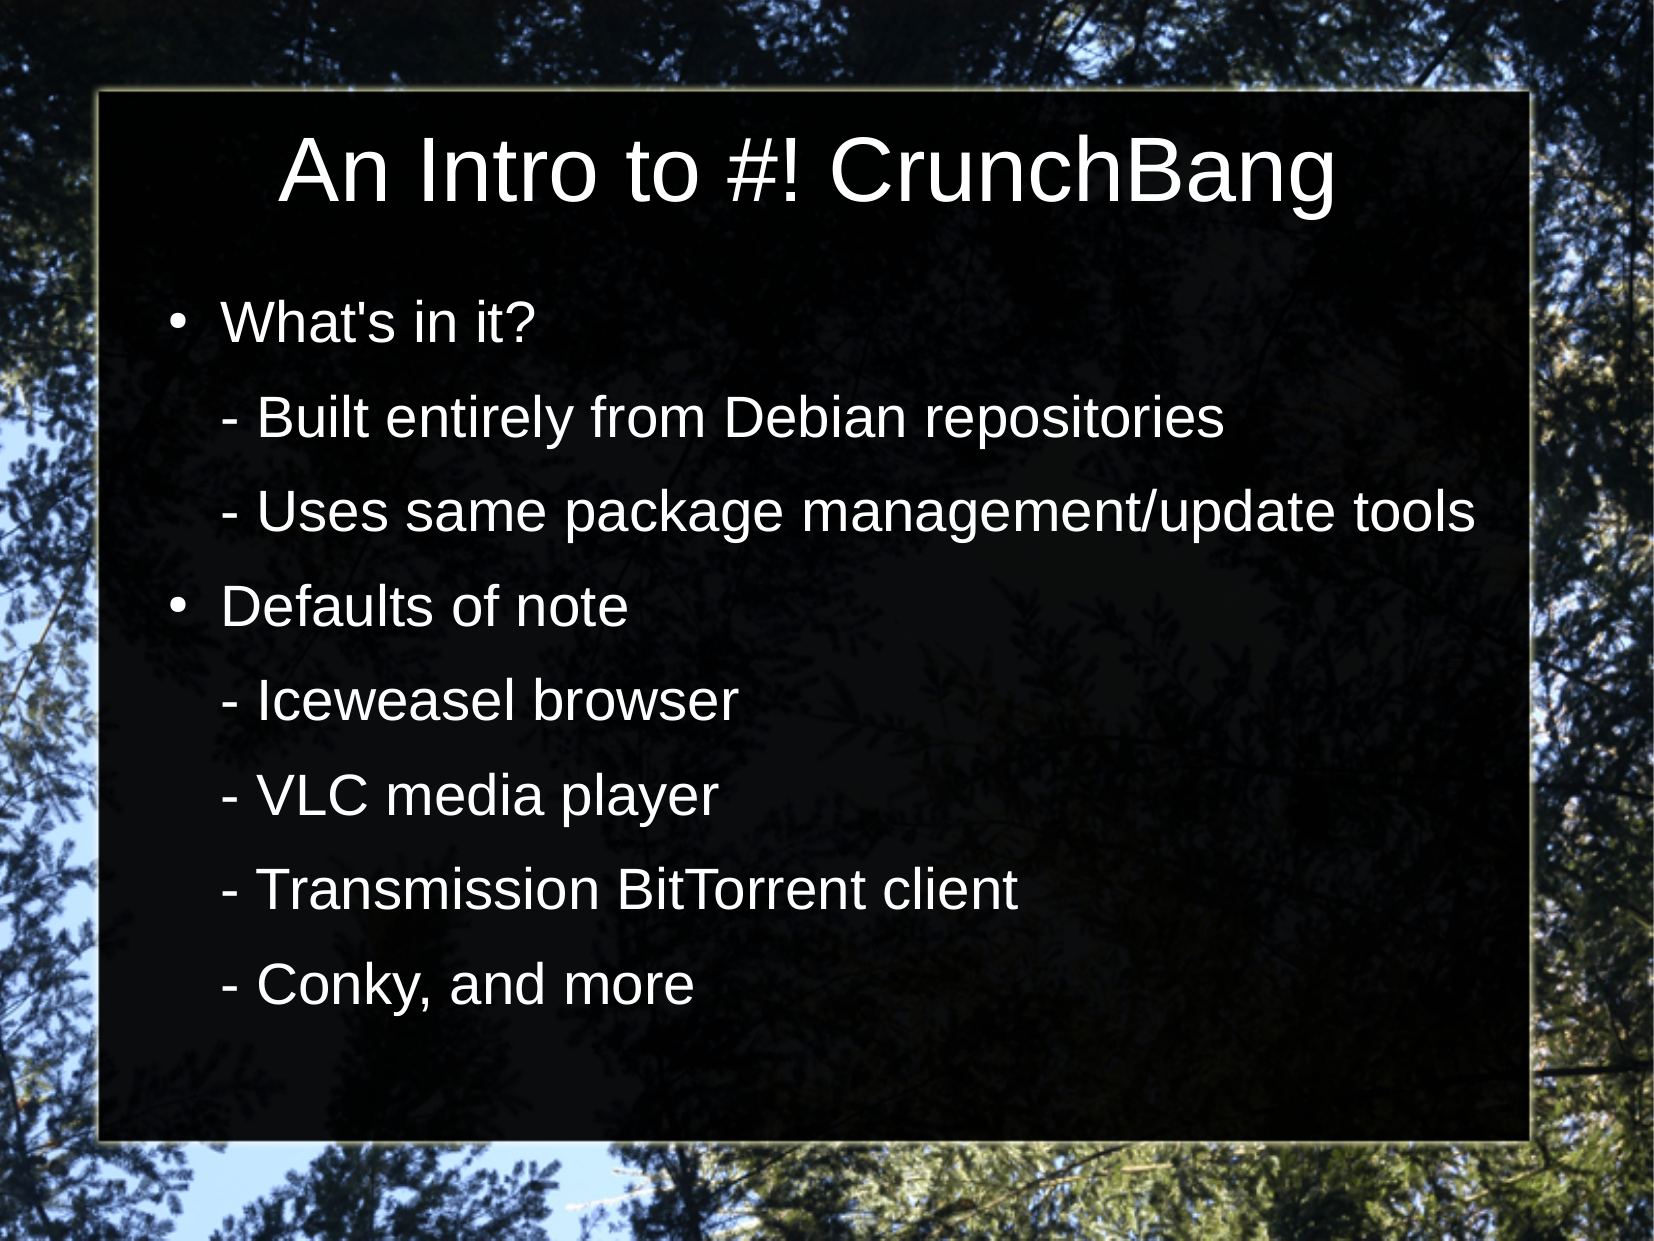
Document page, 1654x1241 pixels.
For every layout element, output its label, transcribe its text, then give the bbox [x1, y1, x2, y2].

title An Intro to #! CrunchBang [85, 85, 1533, 254]
picture [0, 0, 1654, 1241]
list What's in it? - Built entirely from Debian repositories - Uses same package management/update tools Defaults of note - Iceweasel browser - VLC media player - Transmission BitTorrent client - Conky, and more [150, 290, 1486, 1109]
